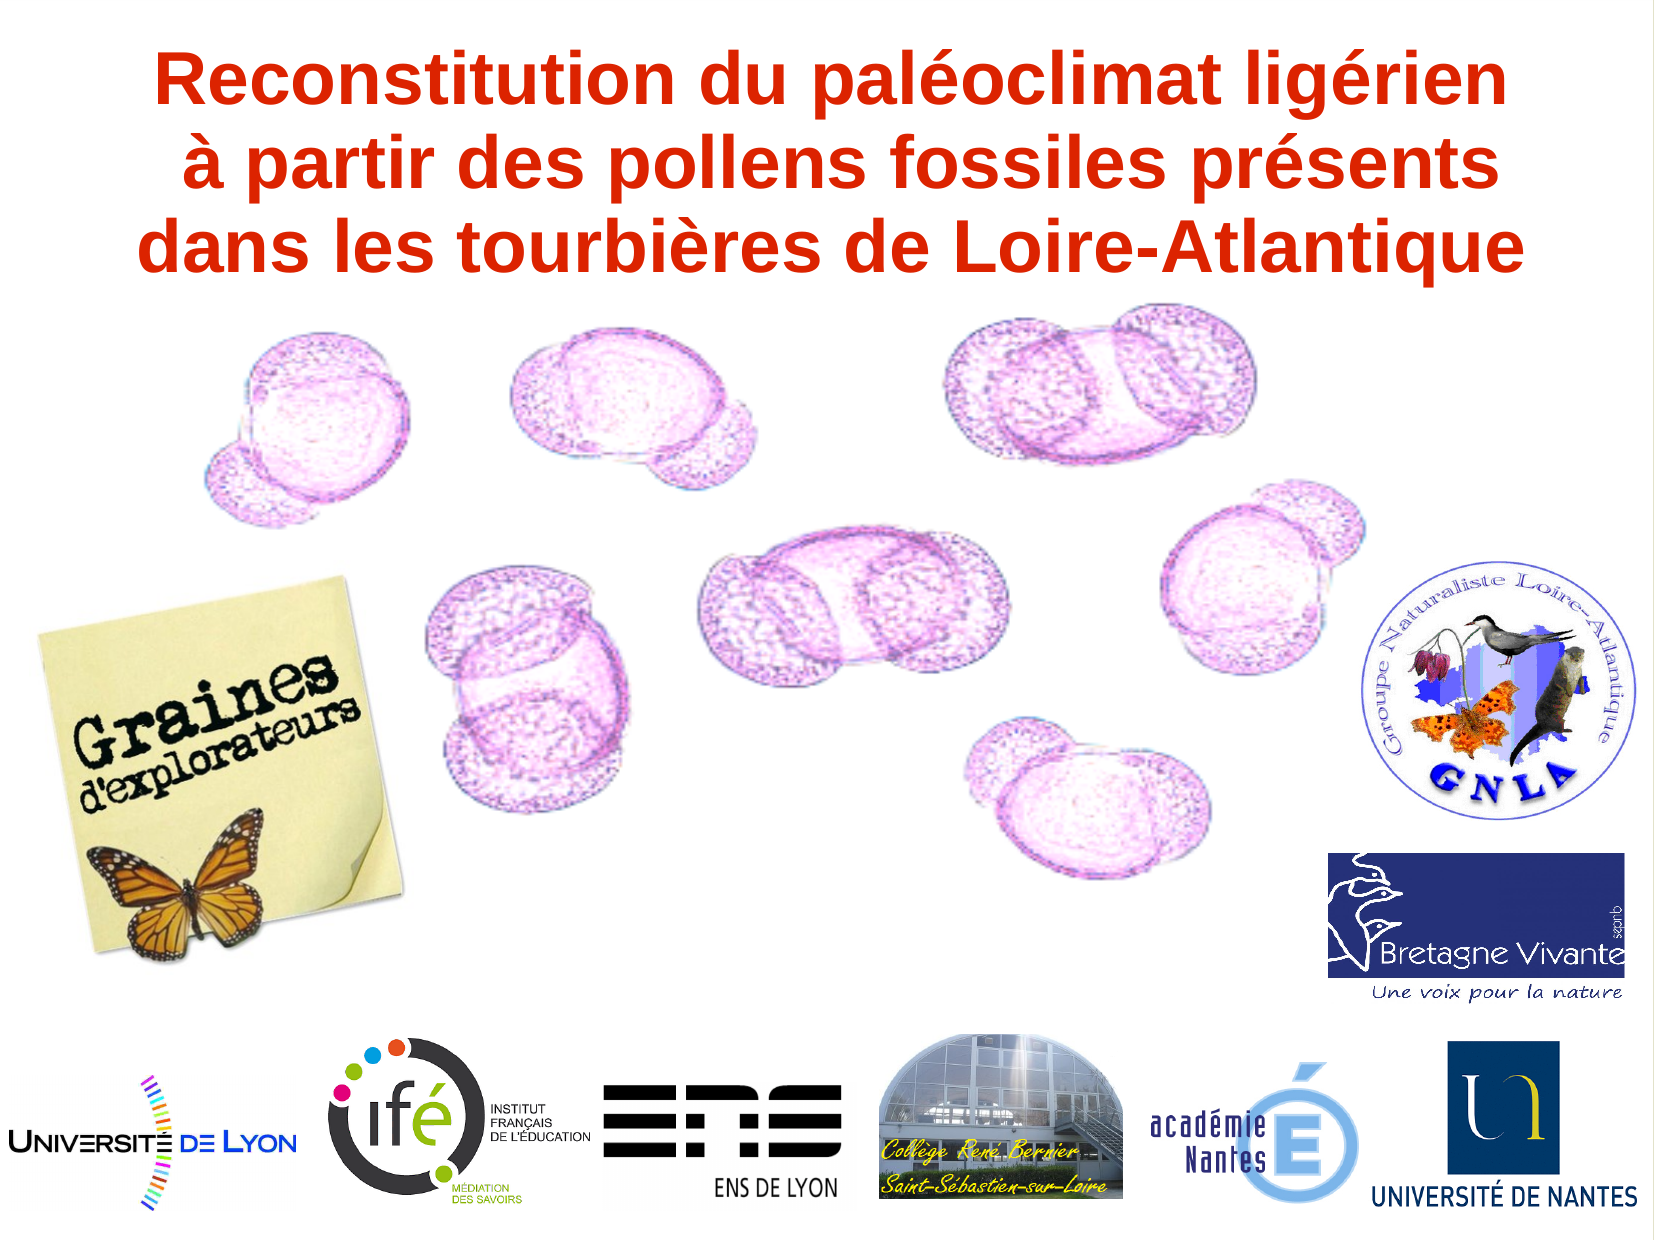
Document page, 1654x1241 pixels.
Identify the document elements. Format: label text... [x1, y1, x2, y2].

picture [0, 0, 1654, 1241]
text_box Reconstitution du paléoclimat ligérien à partir des pollens fossiles présents dans les tourbières de Loire-Atlantique [48, 29, 1616, 297]
